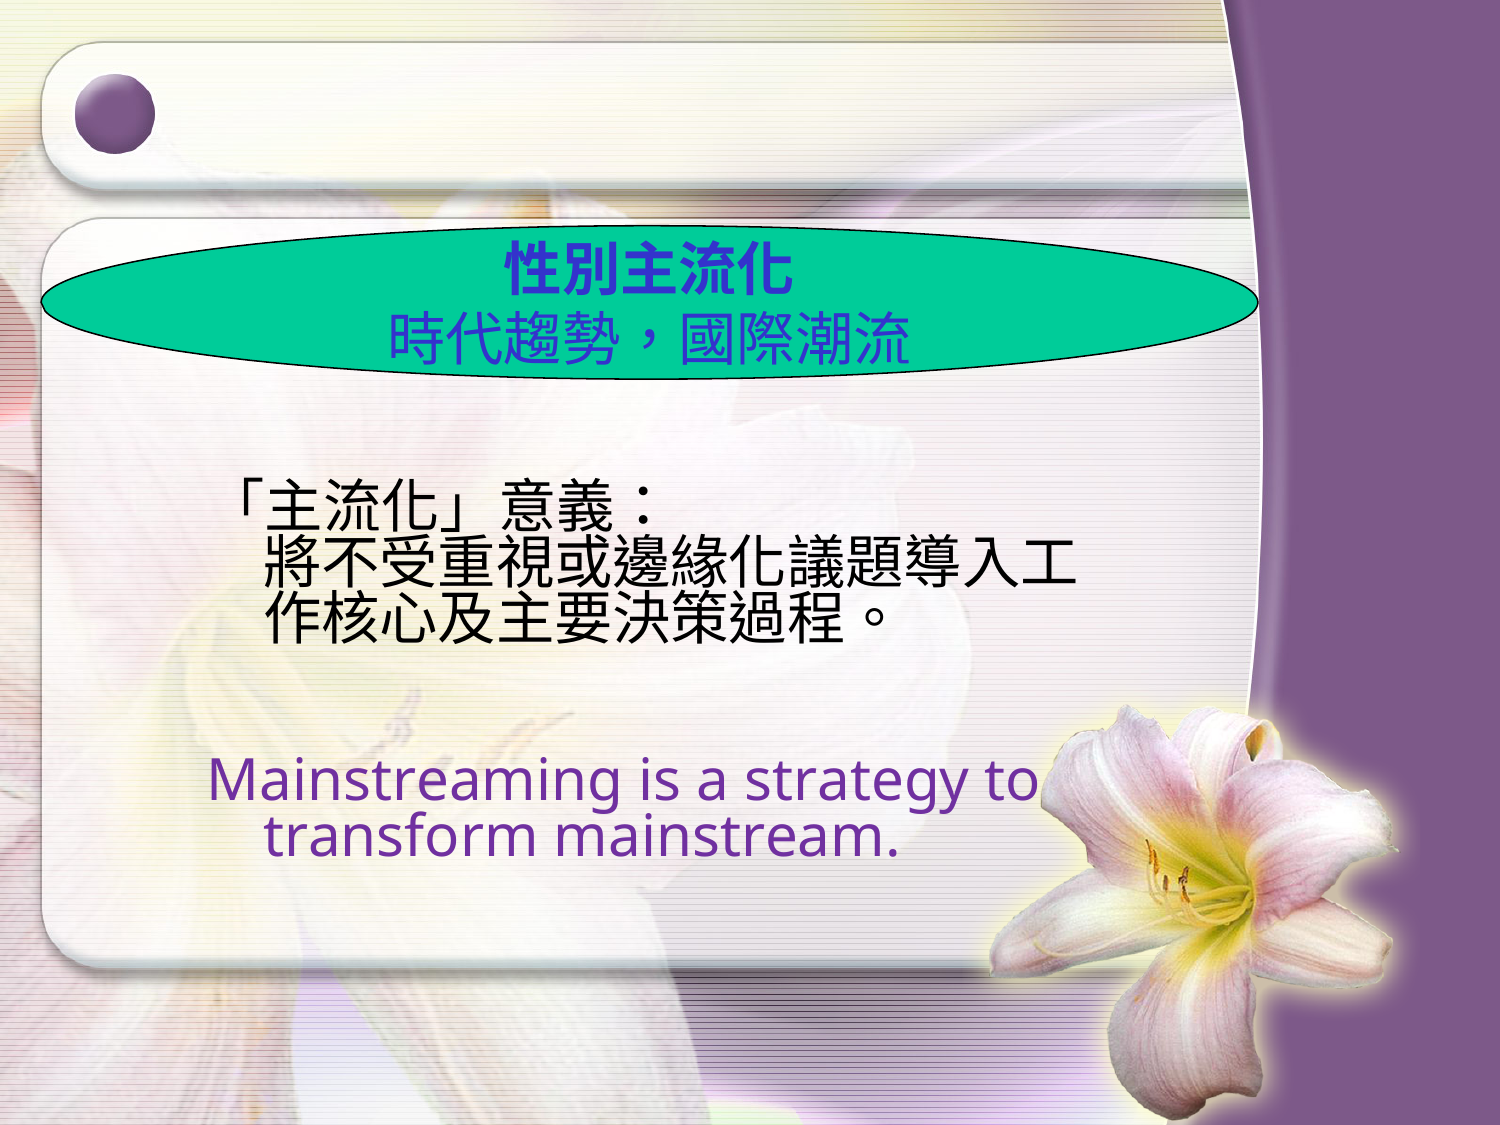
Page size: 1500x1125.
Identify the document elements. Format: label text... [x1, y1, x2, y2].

text_box 性別主流化 時代趨勢，國際潮流 [41, 225, 1258, 380]
list 「主流化」意義： 將不受重視或邊緣化議題導入工作核心及主要決策過程。 Mainstreaming is a strategy to transform mainstream. [135, 475, 1140, 917]
